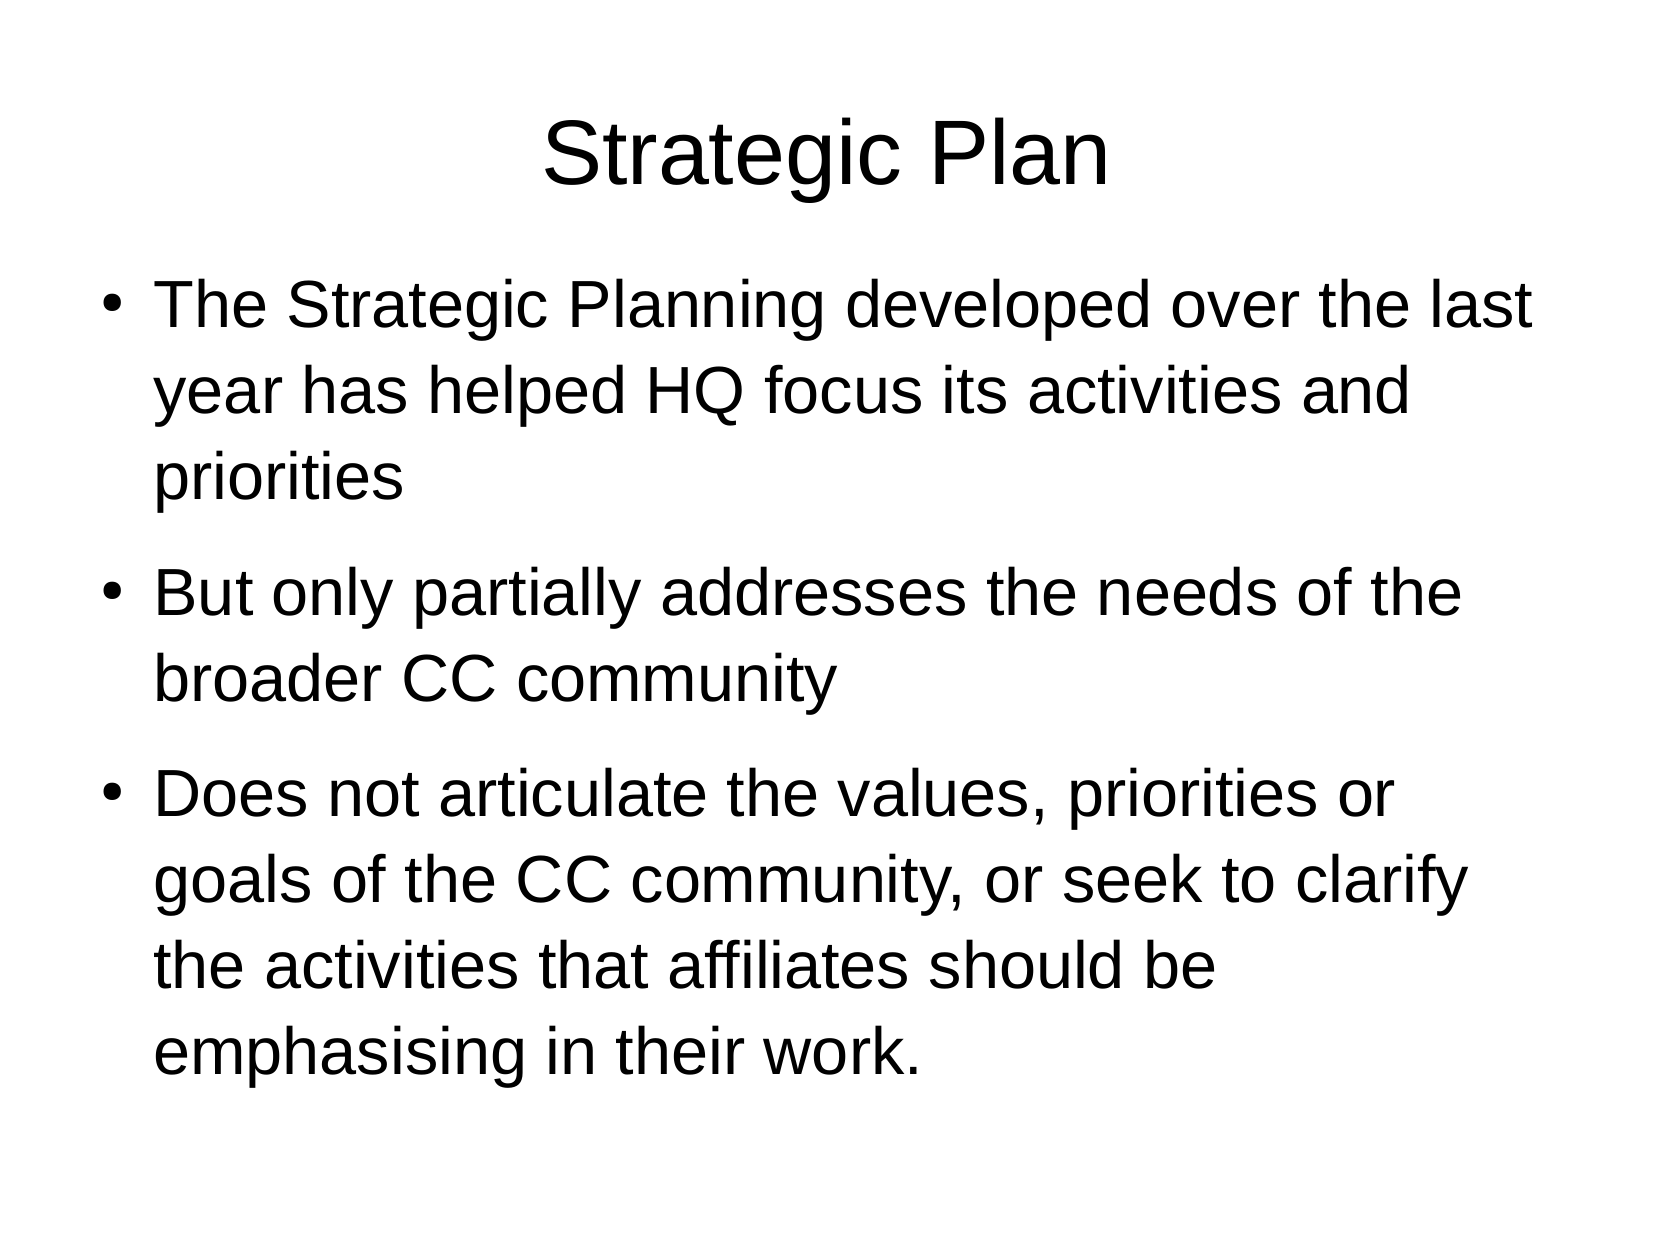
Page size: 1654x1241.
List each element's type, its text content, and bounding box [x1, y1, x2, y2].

title Strategic Plan [82, 49, 1571, 256]
list The Strategic Planning developed over the last year has helped HQ focus its activities and priorities But only partially addresses the needs of the broader CC community Does not articulate the values, priorities or goals of the CC community, or seek to clarify the activities that affiliates should be emphasising in their work. [82, 256, 1571, 1078]
